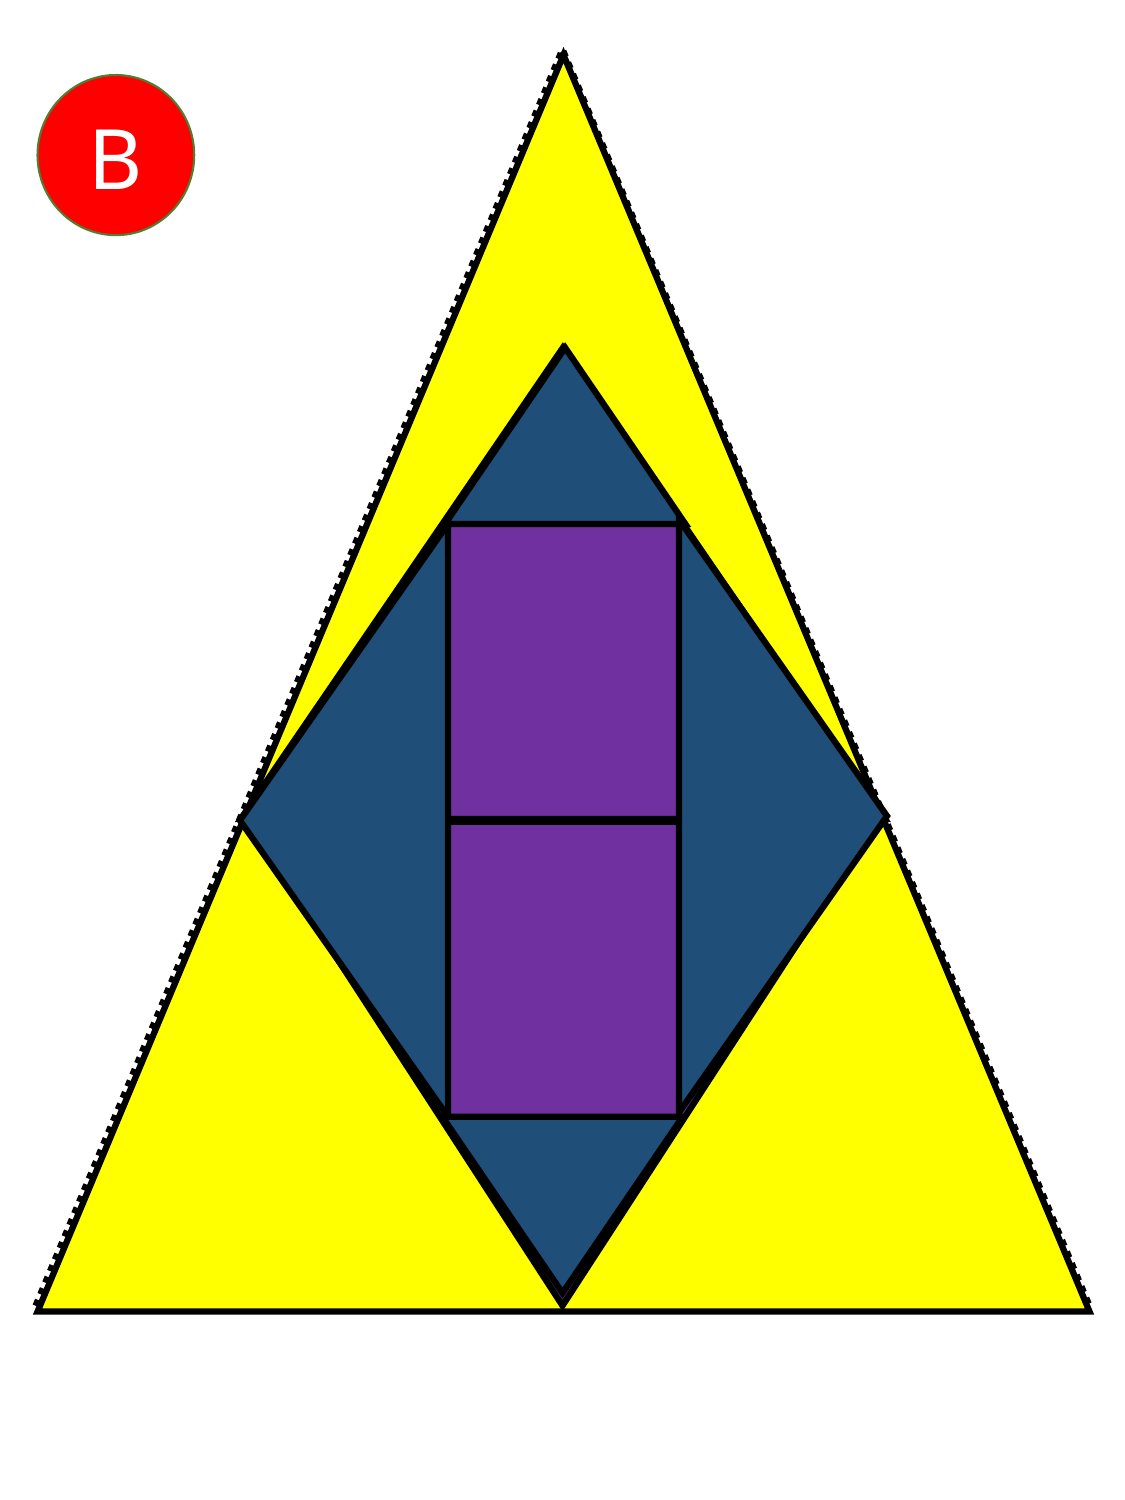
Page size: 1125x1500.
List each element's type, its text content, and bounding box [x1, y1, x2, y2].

text_box B [37, 75, 195, 236]
text_box [35, 49, 1090, 1312]
